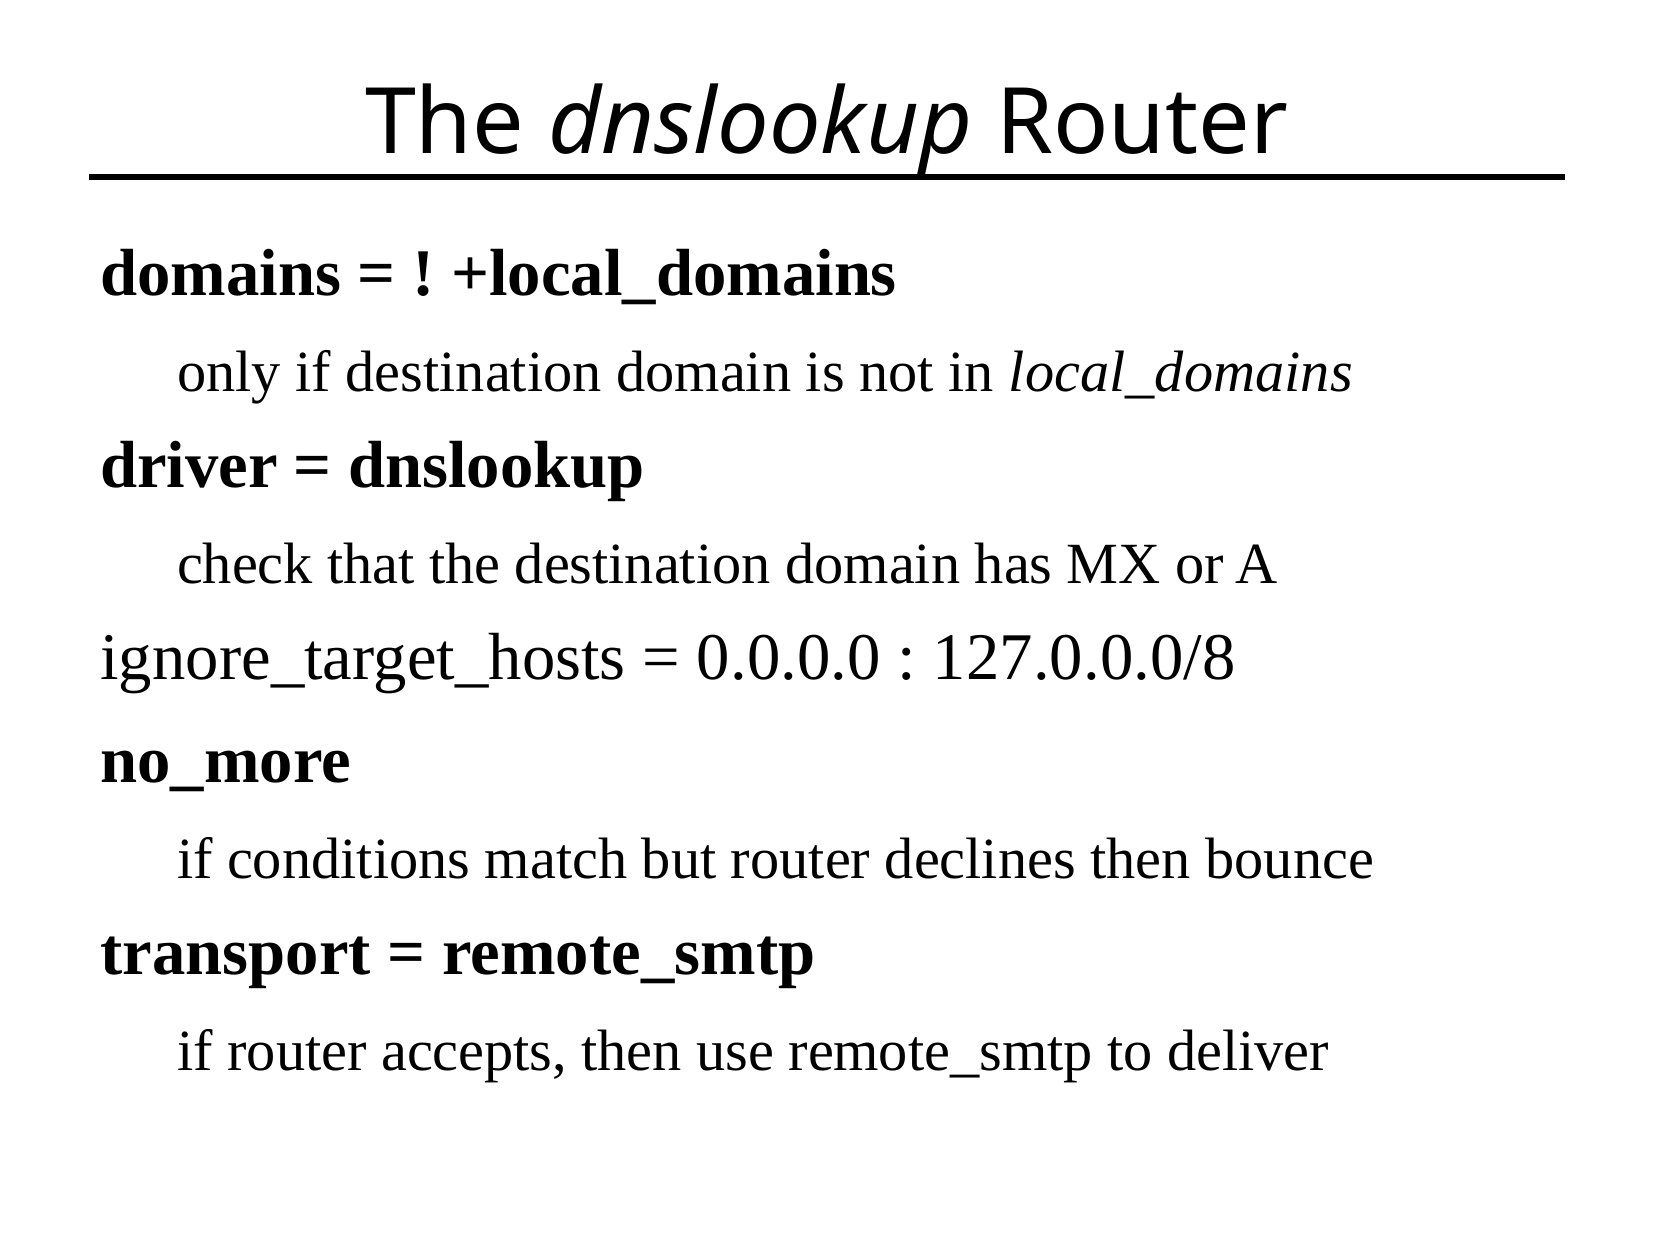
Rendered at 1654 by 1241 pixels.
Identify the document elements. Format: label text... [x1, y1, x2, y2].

title The dnslookup Router [82, 29, 1571, 207]
list domains = ! +local_domains only if destination domain is not in local_domains driver = dnslookup check that the destination domain has MX or A ignore_target_hosts = 0.0.0.0 : 127.0.0.0/8 no_more if conditions match but router declines then bounce transport = remote_smtp if router accepts, then use remote_smtp to deliver [82, 236, 1571, 1123]
